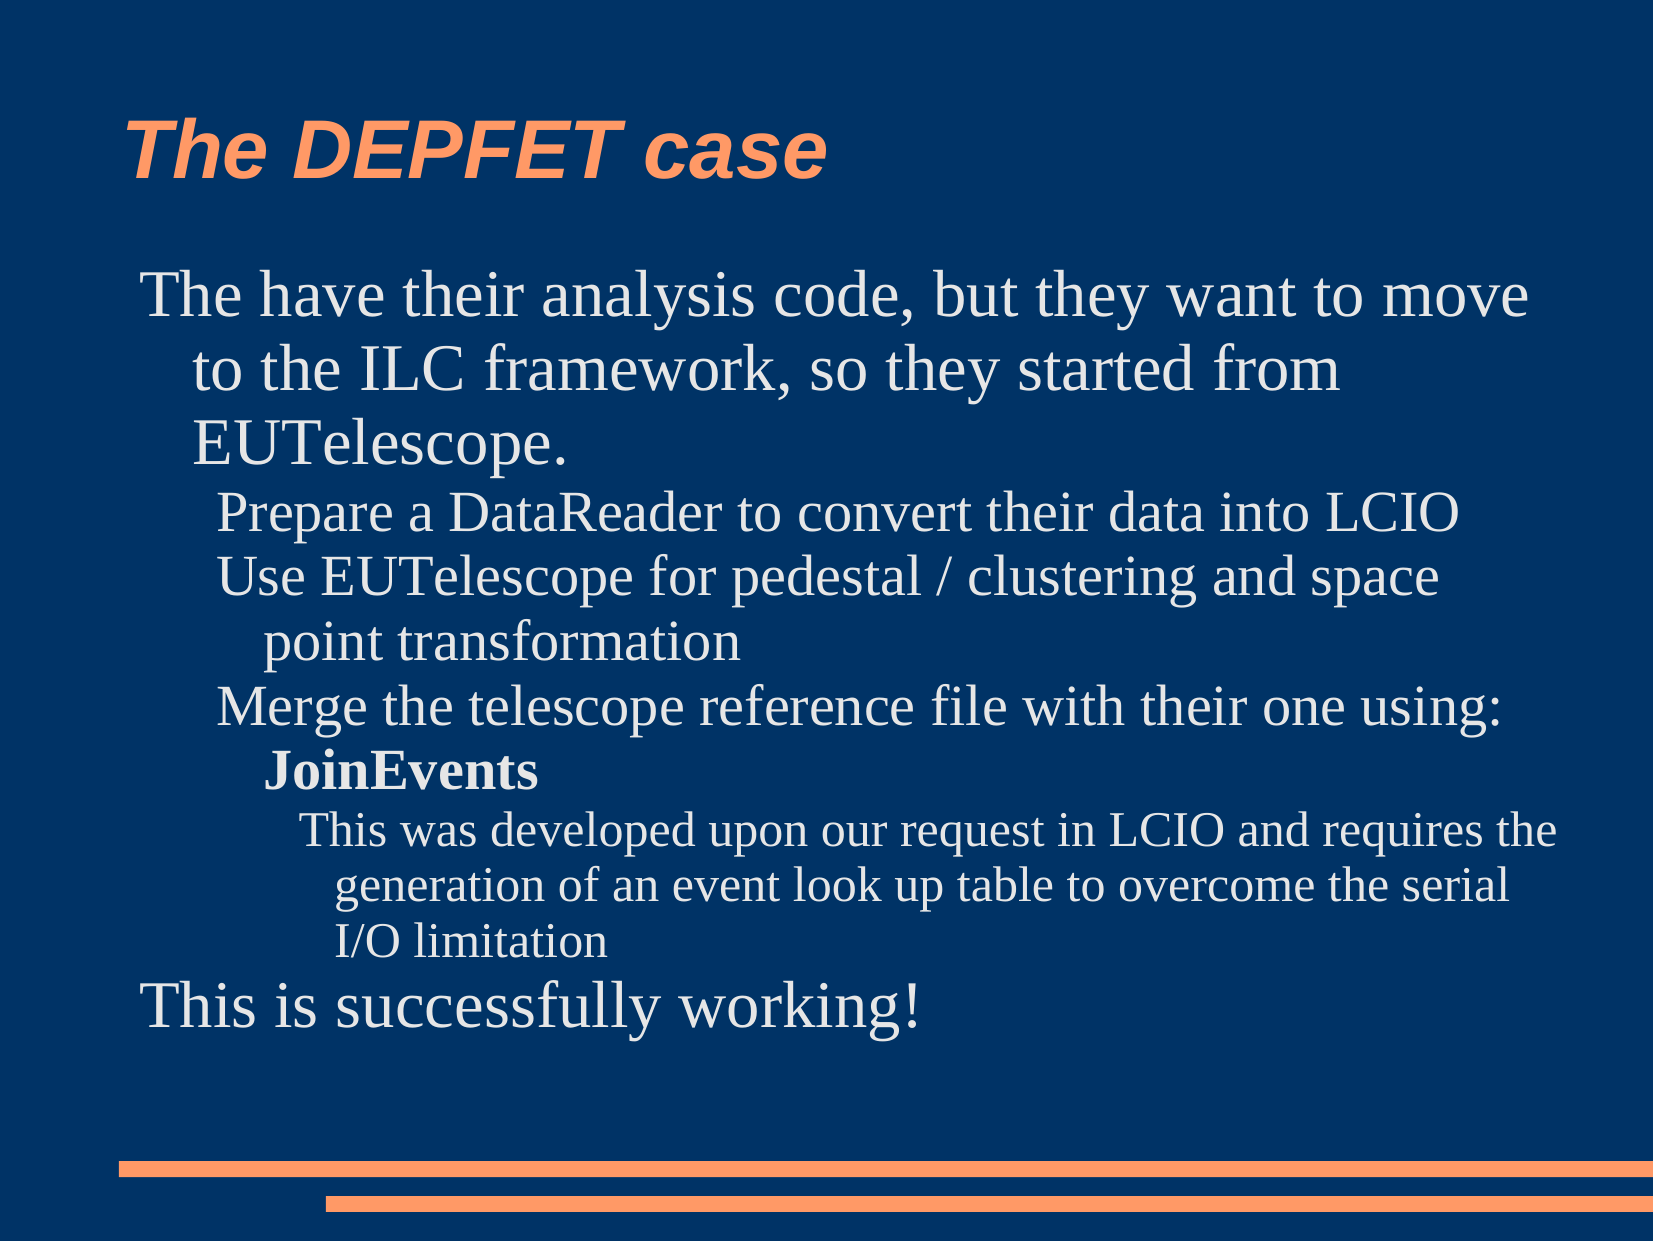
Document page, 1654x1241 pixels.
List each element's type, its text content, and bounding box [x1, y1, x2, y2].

title The DEPFET case [121, 46, 1534, 254]
list The have their analysis code, but they want to move to the ILC framework, so they started from EUTelescope. Prepare a DataReader to convert their data into LCIO Use EUTelescope for pedestal / clustering and space point transformation Merge the telescope reference file with their one using: JoinEvents This was developed upon our request in LCIO and requires the generation of an event look up table to overcome the serial I/O limitation This is successfully working! [121, 257, 1561, 1068]
